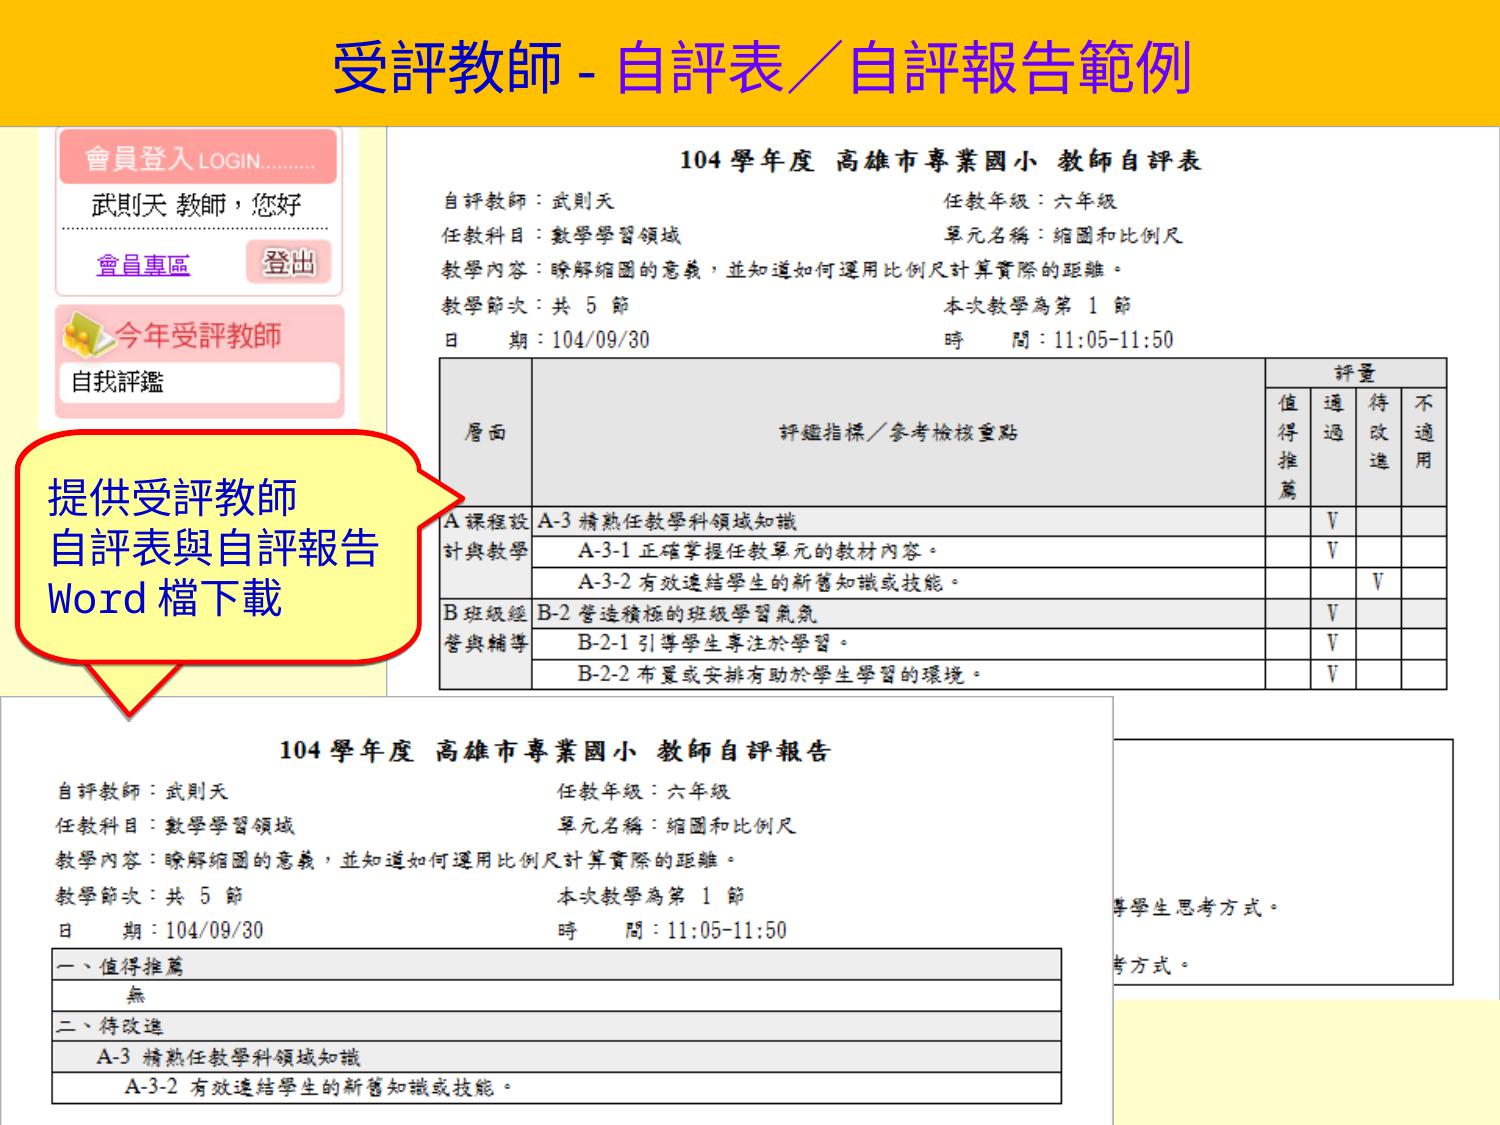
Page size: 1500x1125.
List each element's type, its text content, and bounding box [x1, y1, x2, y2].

picture [38, 126, 359, 430]
text_box 受評教師-自評表／自評報告範例 [17, 23, 1500, 110]
text_box [0, 0, 1500, 126]
text_box 提供受評教師 自評表與自評報告Word檔下載 [17, 432, 464, 663]
text_box 提供受評教師 自評表與自評報告Word檔下載 [85, 663, 182, 716]
picture [0, 126, 1500, 1125]
